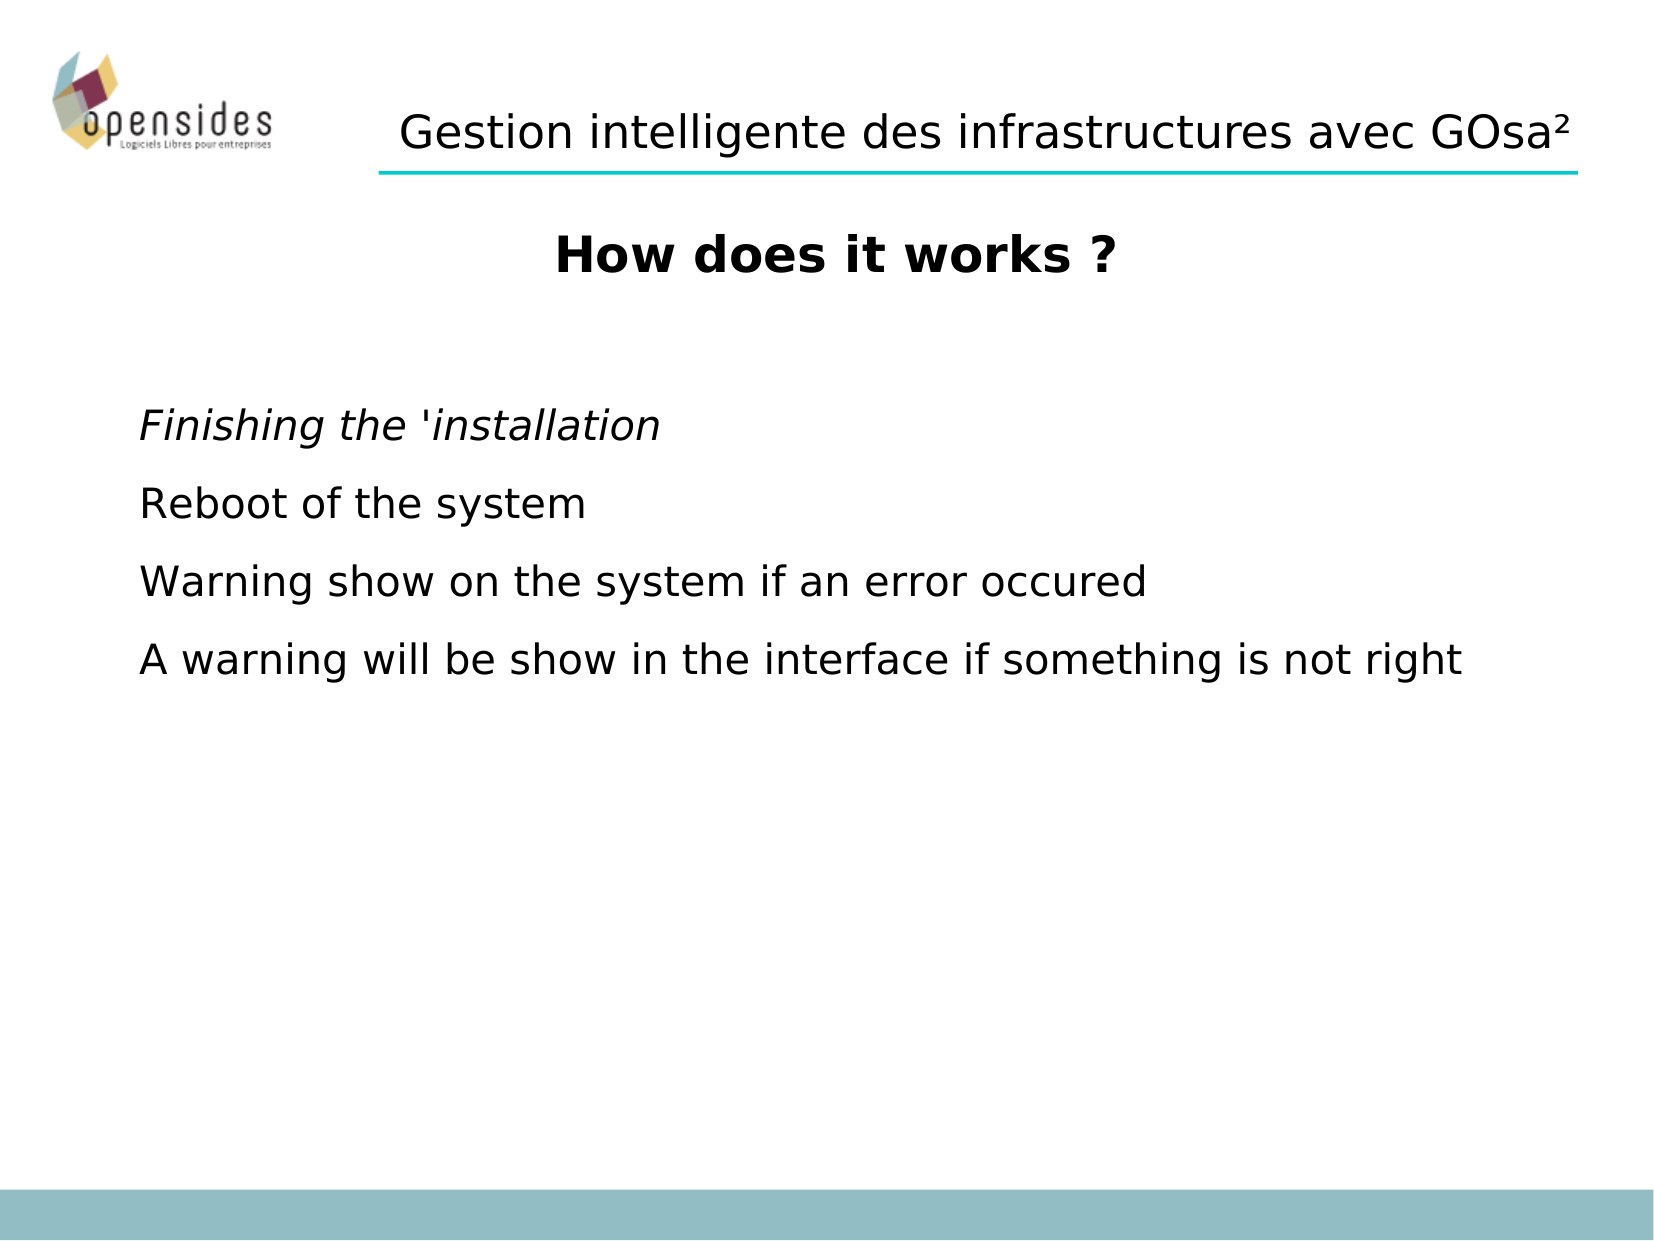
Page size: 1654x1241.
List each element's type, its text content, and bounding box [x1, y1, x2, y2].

text_box [378, 171, 1578, 175]
picture [22, 30, 308, 187]
text_box Gestion intelligente des infrastructures avec GOsa² [317, 98, 1654, 167]
text_box [0, 1189, 1654, 1241]
list How does it works ? Finishing the 'installation Reboot of the system Warning show on the system if an error occured A warning will be show in the interface if something is not right [121, 226, 1534, 1008]
